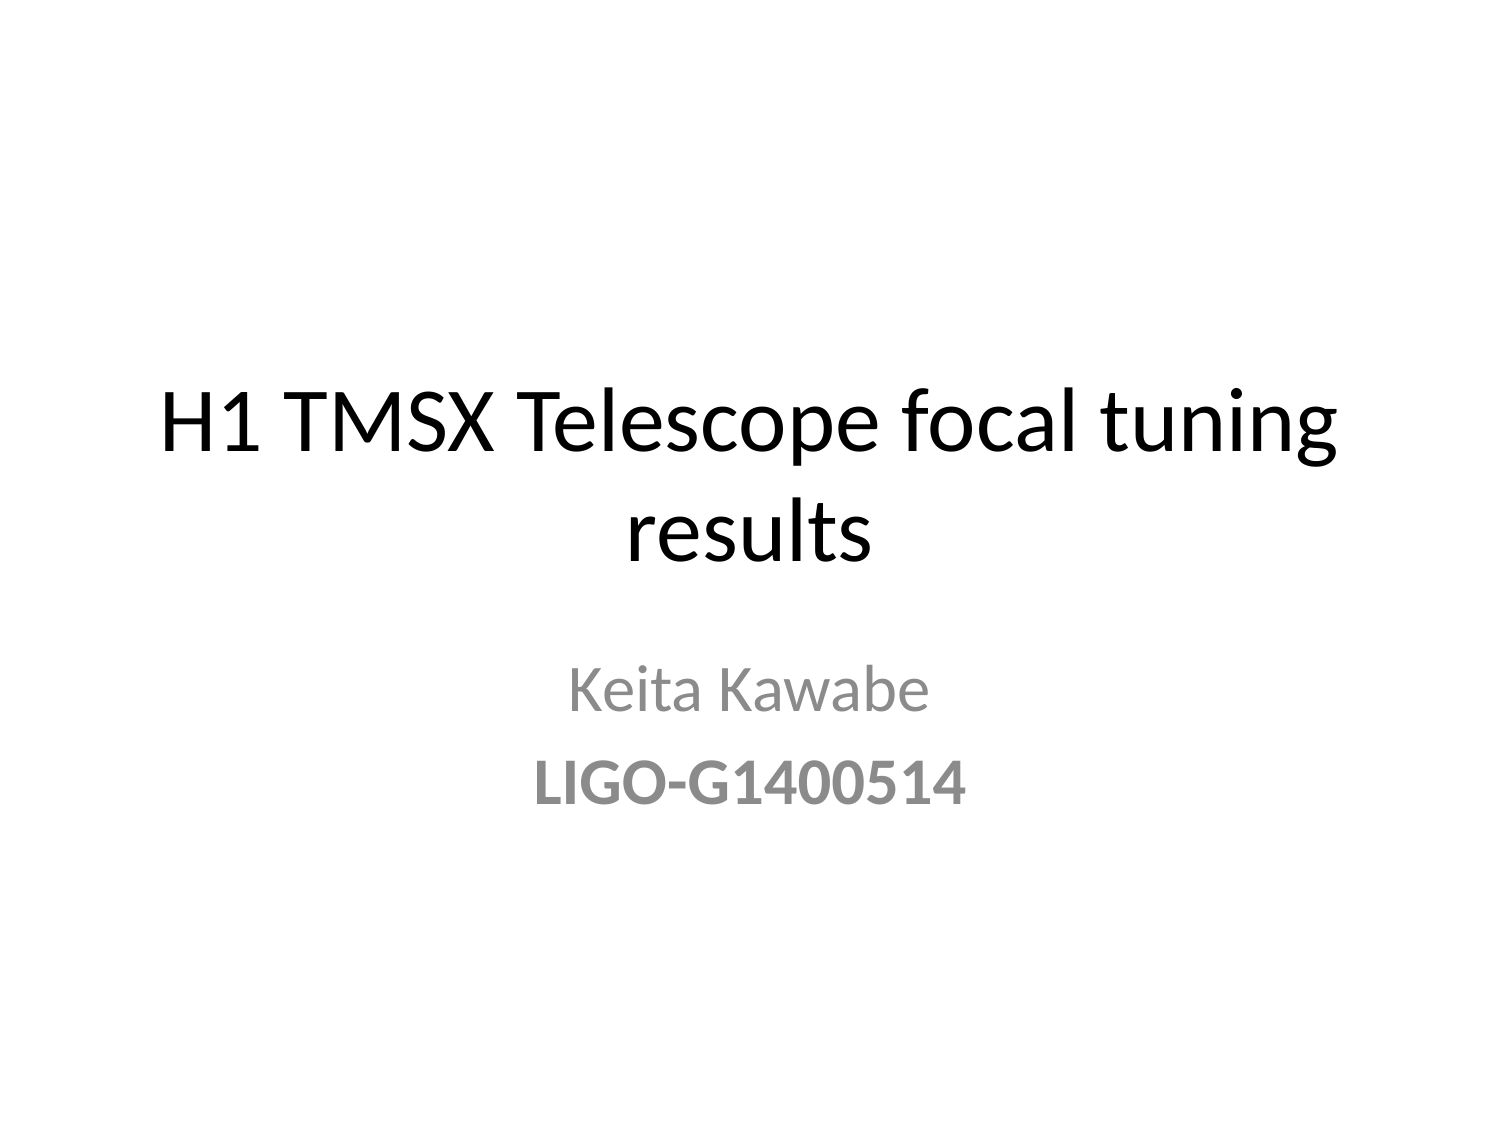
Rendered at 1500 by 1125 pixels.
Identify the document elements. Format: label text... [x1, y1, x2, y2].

subtitle Keita Kawabe LIGO-G1400514 [225, 637, 1275, 925]
title H1 TMSX Telescope focal tuning results [112, 349, 1388, 591]
